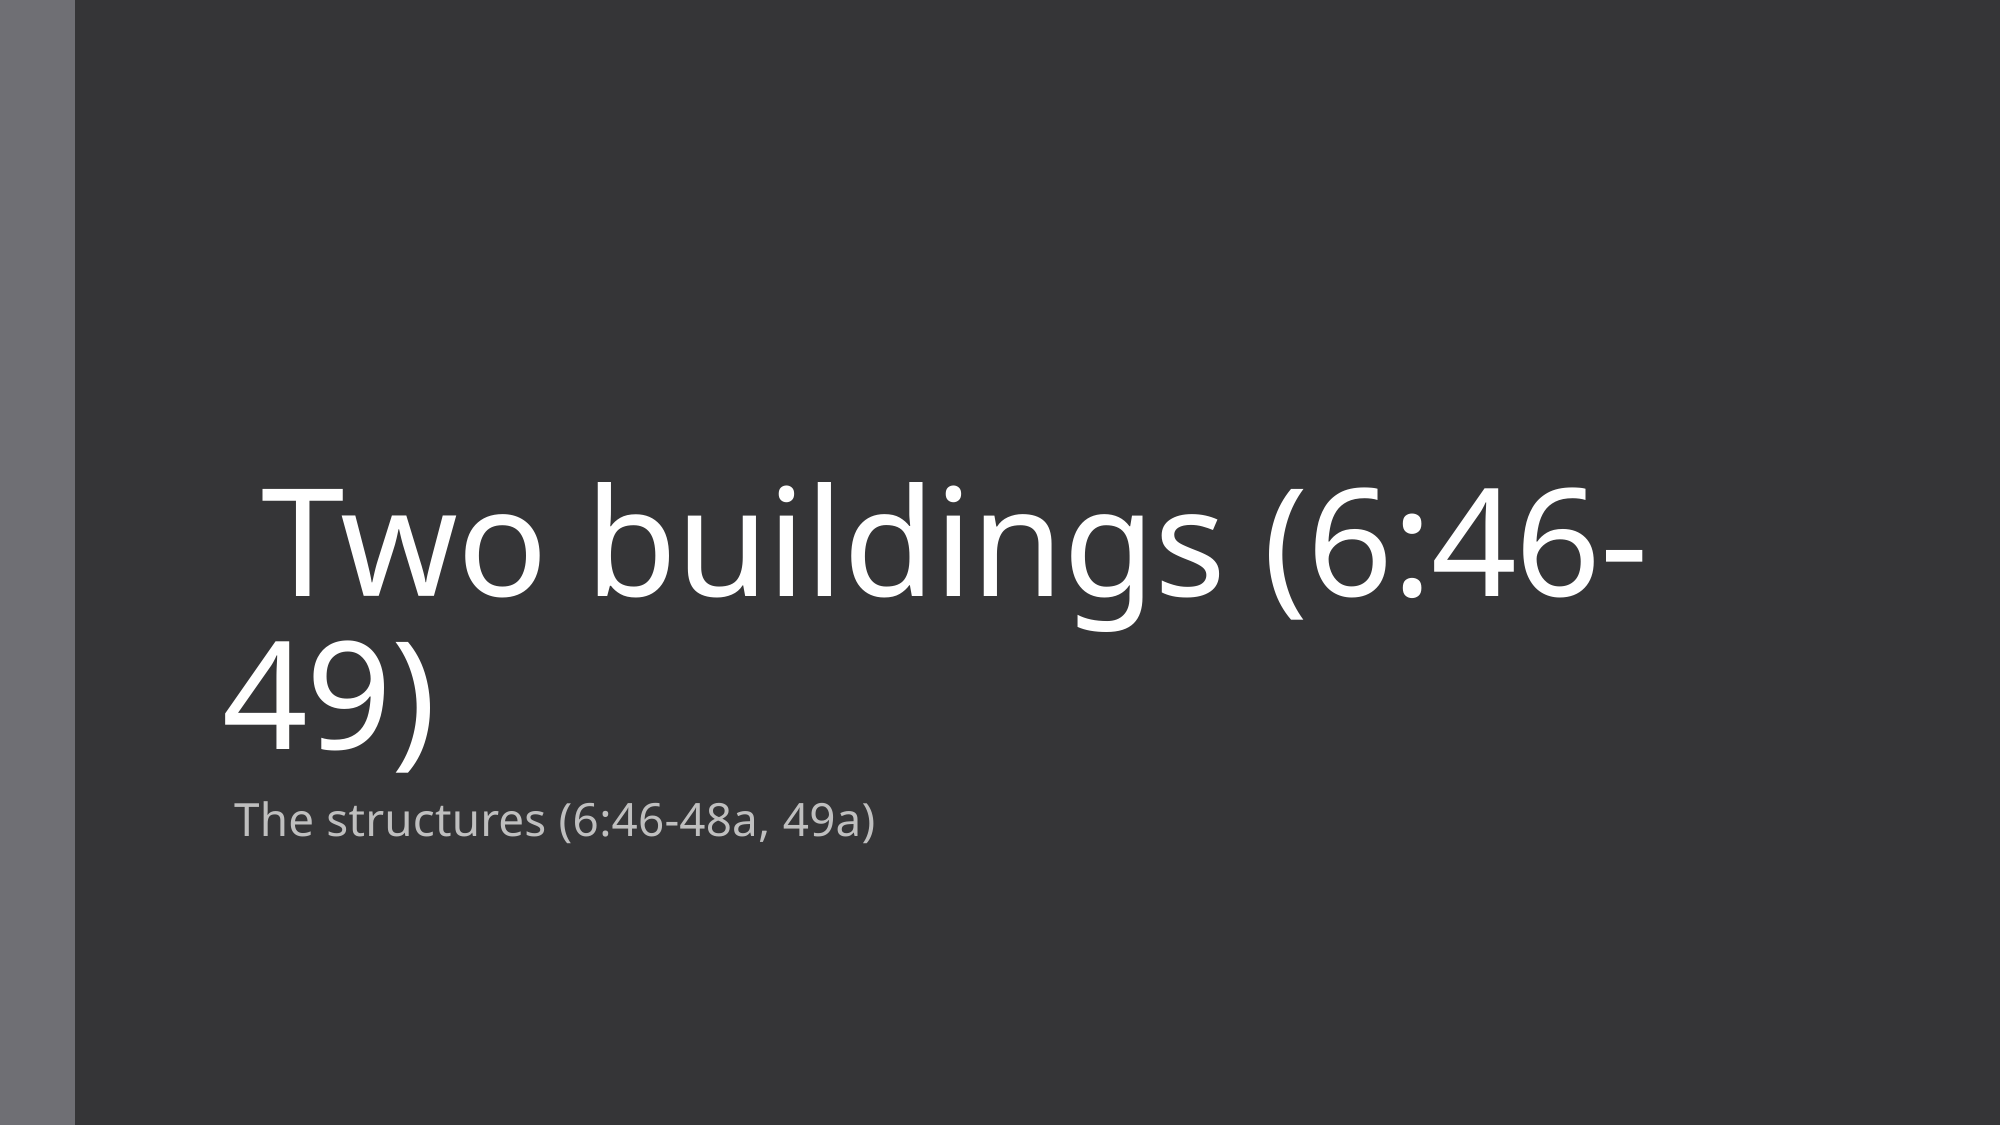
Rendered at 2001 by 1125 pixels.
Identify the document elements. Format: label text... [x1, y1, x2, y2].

subtitle The structures (6:46-48a, 49a) [206, 787, 1752, 1066]
title Two buildings (6:46-49) [206, 124, 1752, 787]
